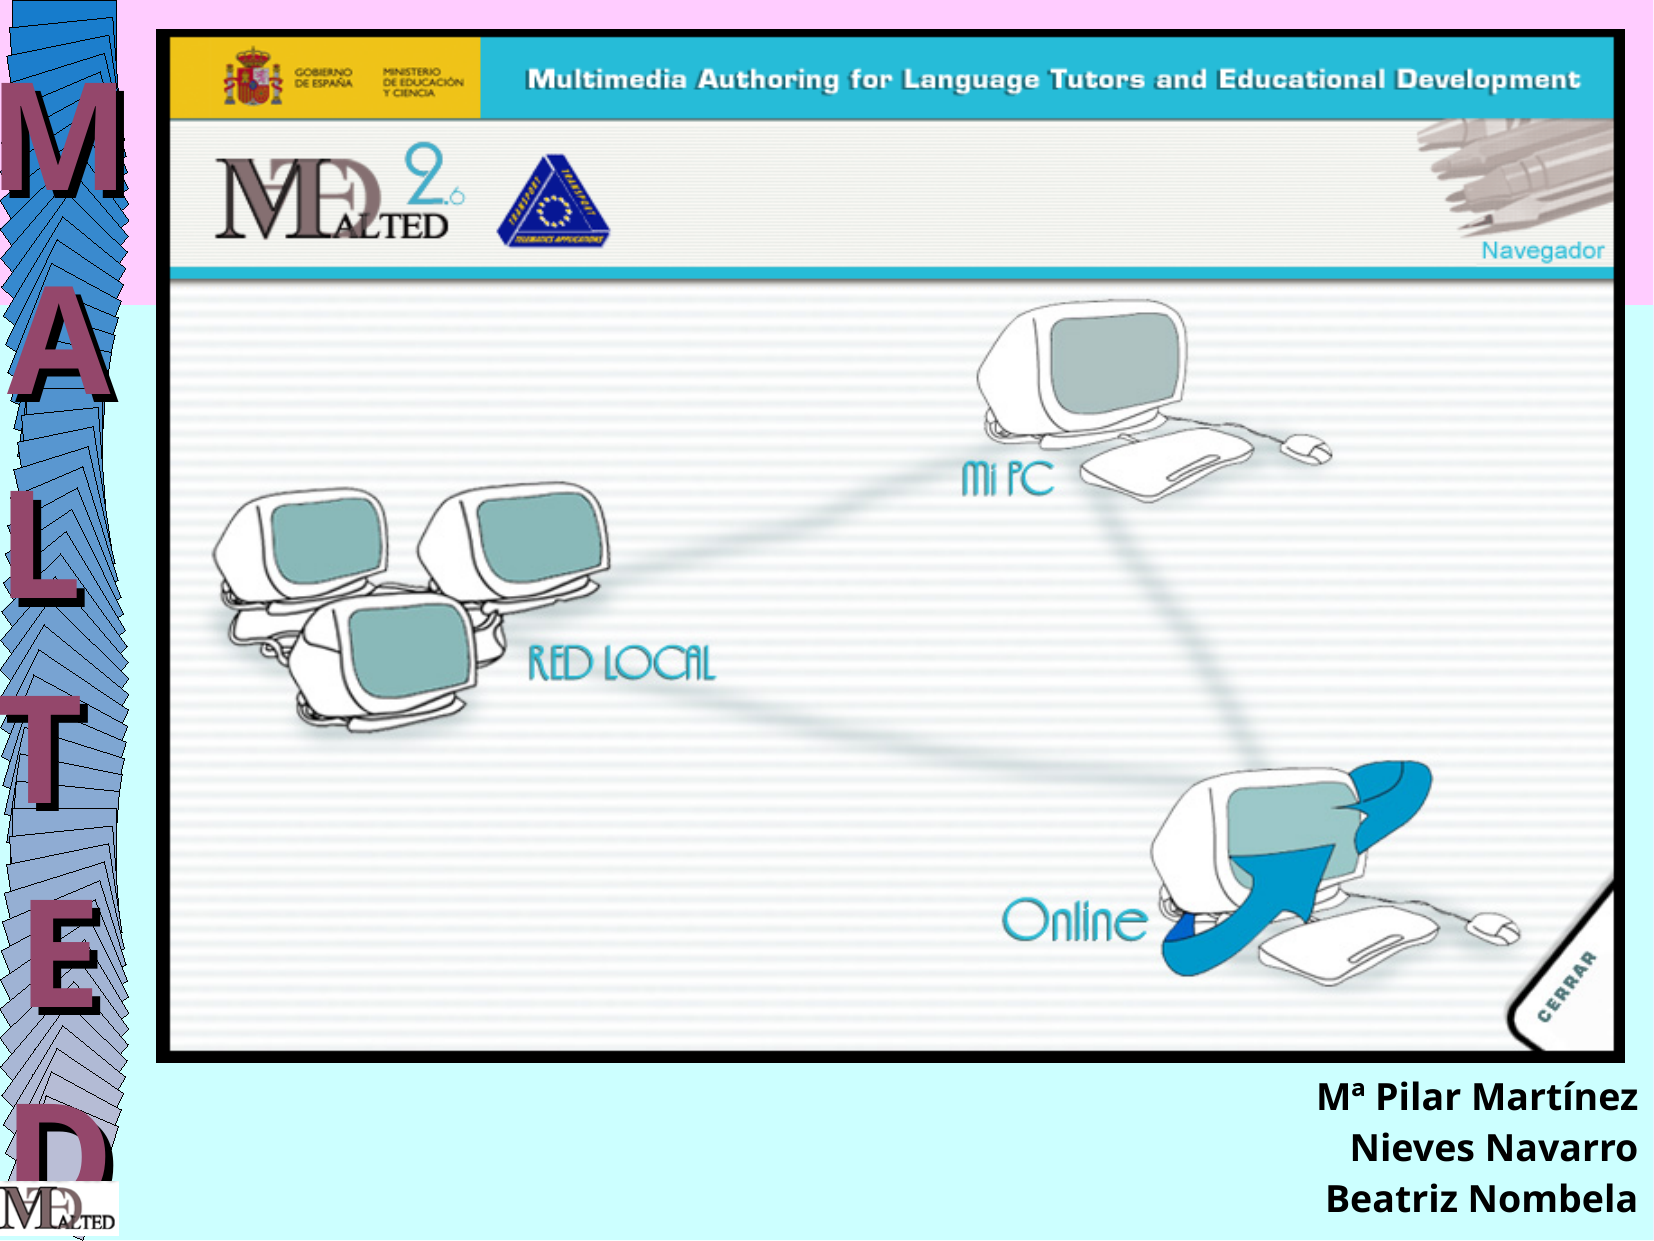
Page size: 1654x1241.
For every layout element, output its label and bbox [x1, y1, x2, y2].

picture [0, 1181, 119, 1236]
picture [156, 29, 1625, 1063]
